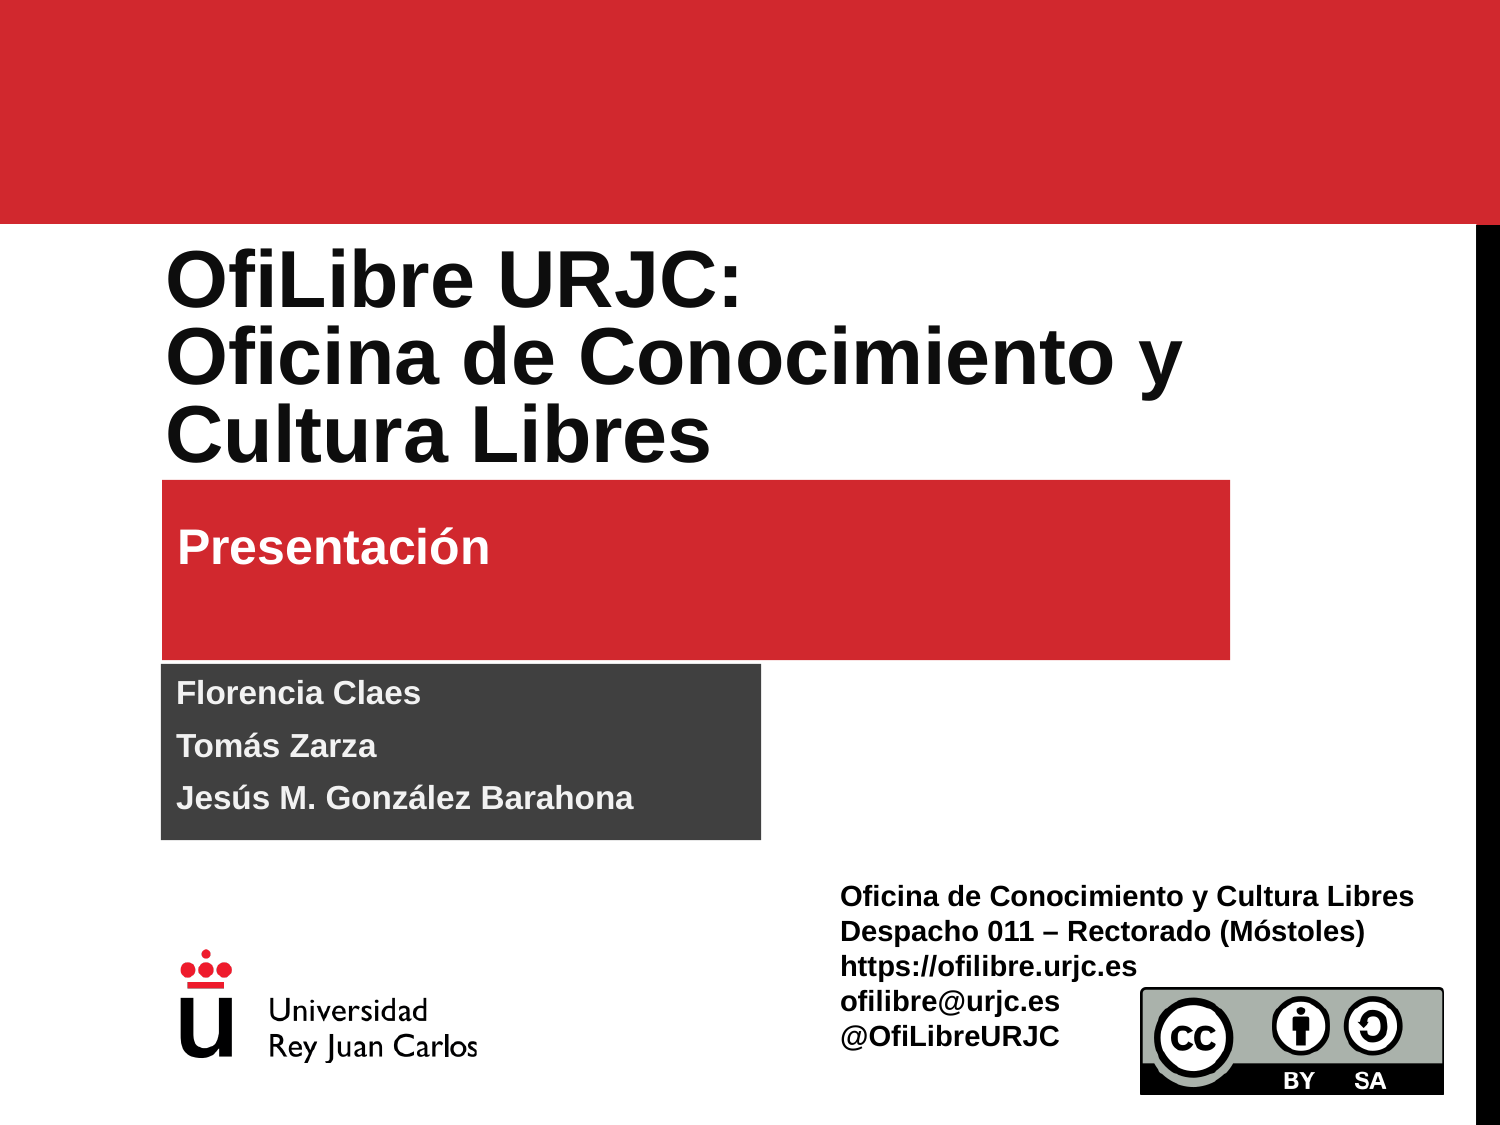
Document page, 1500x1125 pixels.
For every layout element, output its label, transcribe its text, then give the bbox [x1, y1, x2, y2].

picture [180, 949, 477, 1063]
text_box Presentación [162, 479, 1231, 661]
text_box Florencia Claes Tomás Zarza Jesús M. González Barahona [160, 663, 762, 841]
picture [1140, 987, 1444, 1096]
text_box [0, 0, 1500, 224]
text_box OfiLibre URJC: Oficina de Conocimiento y Cultura Libres [150, 216, 1383, 487]
text_box Oficina de Conocimiento y Cultura Libres Despacho 011 – Rectorado (Móstoles) https://ofilibre.urjc.es ofilibre@urjc.es @OfiLibreURJC [825, 870, 1446, 1065]
